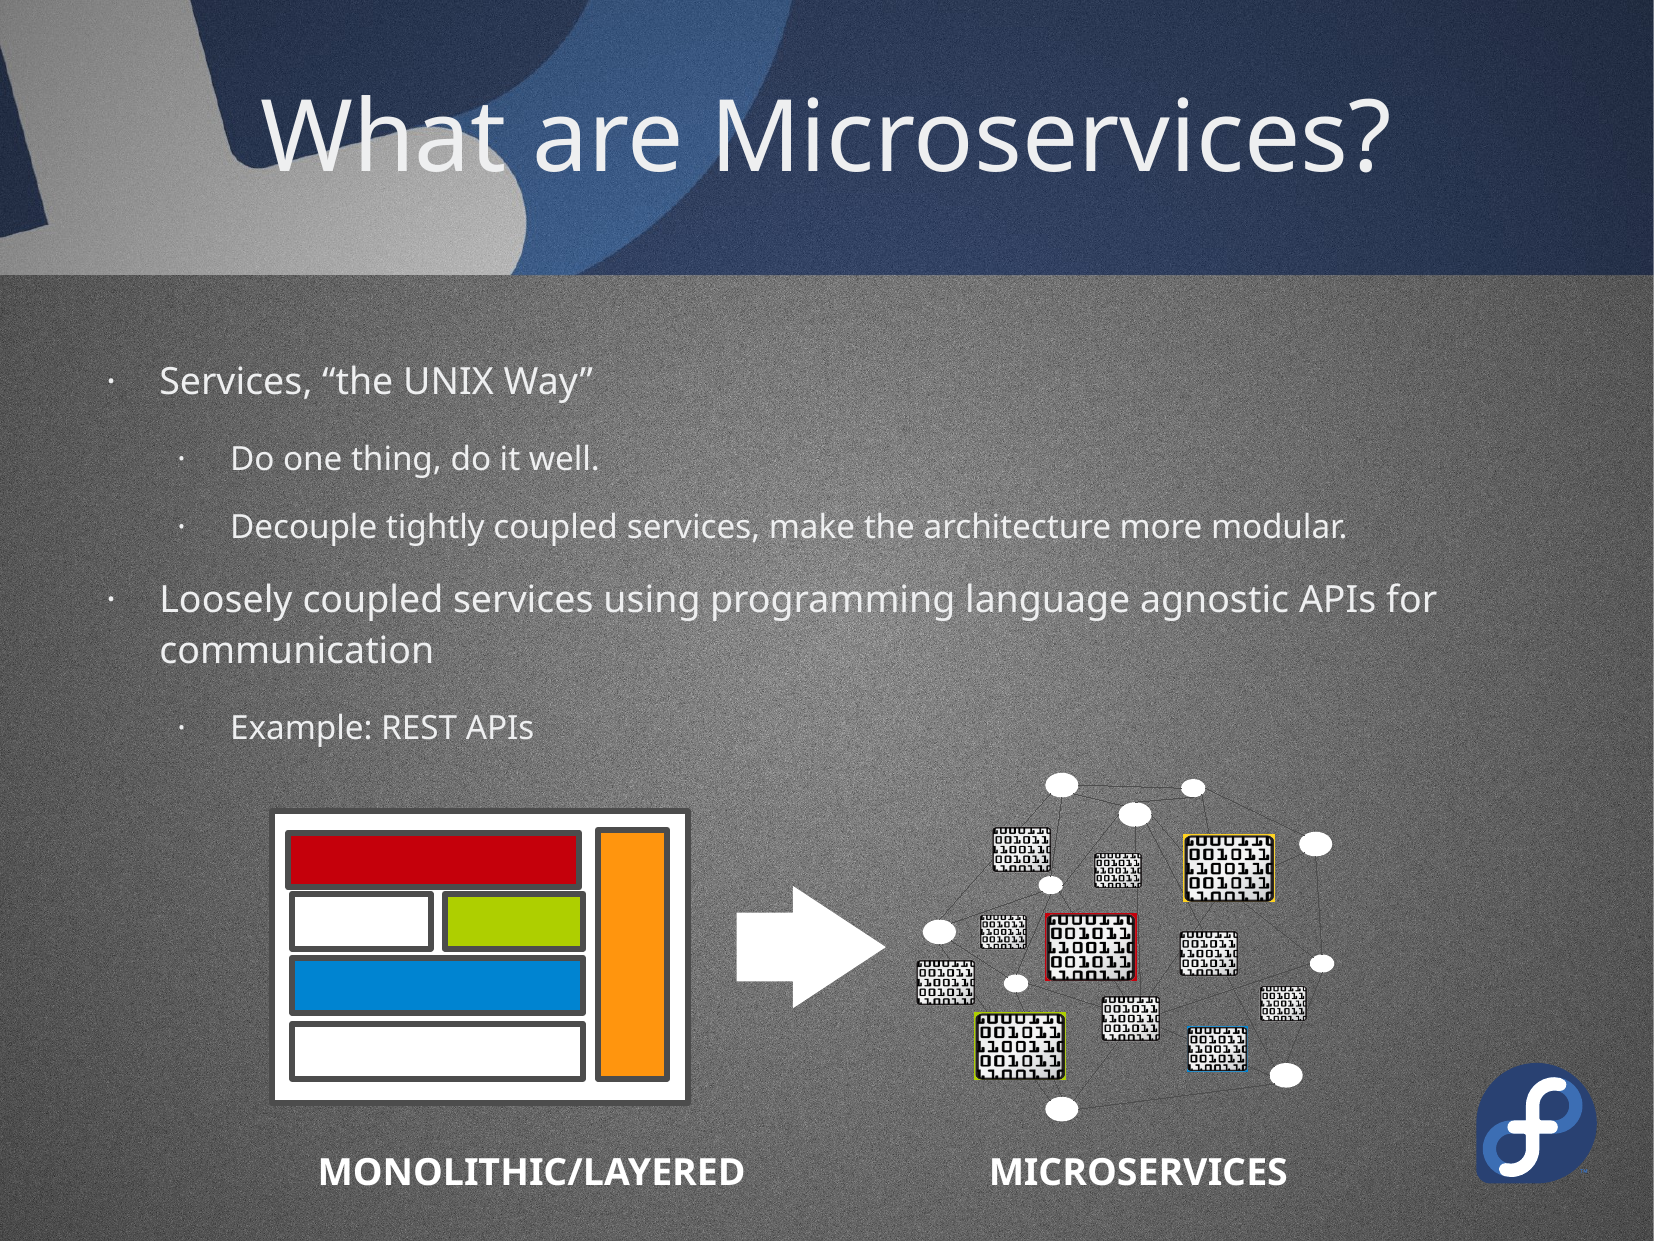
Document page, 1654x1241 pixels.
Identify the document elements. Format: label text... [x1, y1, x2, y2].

text_box [1038, 876, 1063, 895]
text_box MICROSERVICES [973, 1137, 1359, 1206]
text_box [1045, 1096, 1079, 1122]
list Services, “the UNIX Way” Do one thing, do it well. Decouple tightly coupled services, make the architecture more modular. Loosely coupled services using programming language agnostic APIs for communication Example: REST APIs [88, 354, 1565, 1063]
text_box [1299, 831, 1333, 857]
text_box MONOLITHIC/LAYERED [303, 1137, 818, 1206]
text_box [922, 919, 956, 945]
text_box [1118, 802, 1152, 827]
text_box [271, 811, 688, 1104]
text_box [736, 885, 886, 1009]
text_box [1181, 779, 1206, 798]
title What are Microservices? [88, 29, 1565, 237]
text_box [1309, 954, 1335, 973]
picture [0, 0, 1654, 1241]
text_box [1045, 772, 1079, 798]
text_box [1003, 974, 1029, 993]
text_box [1269, 1063, 1303, 1088]
